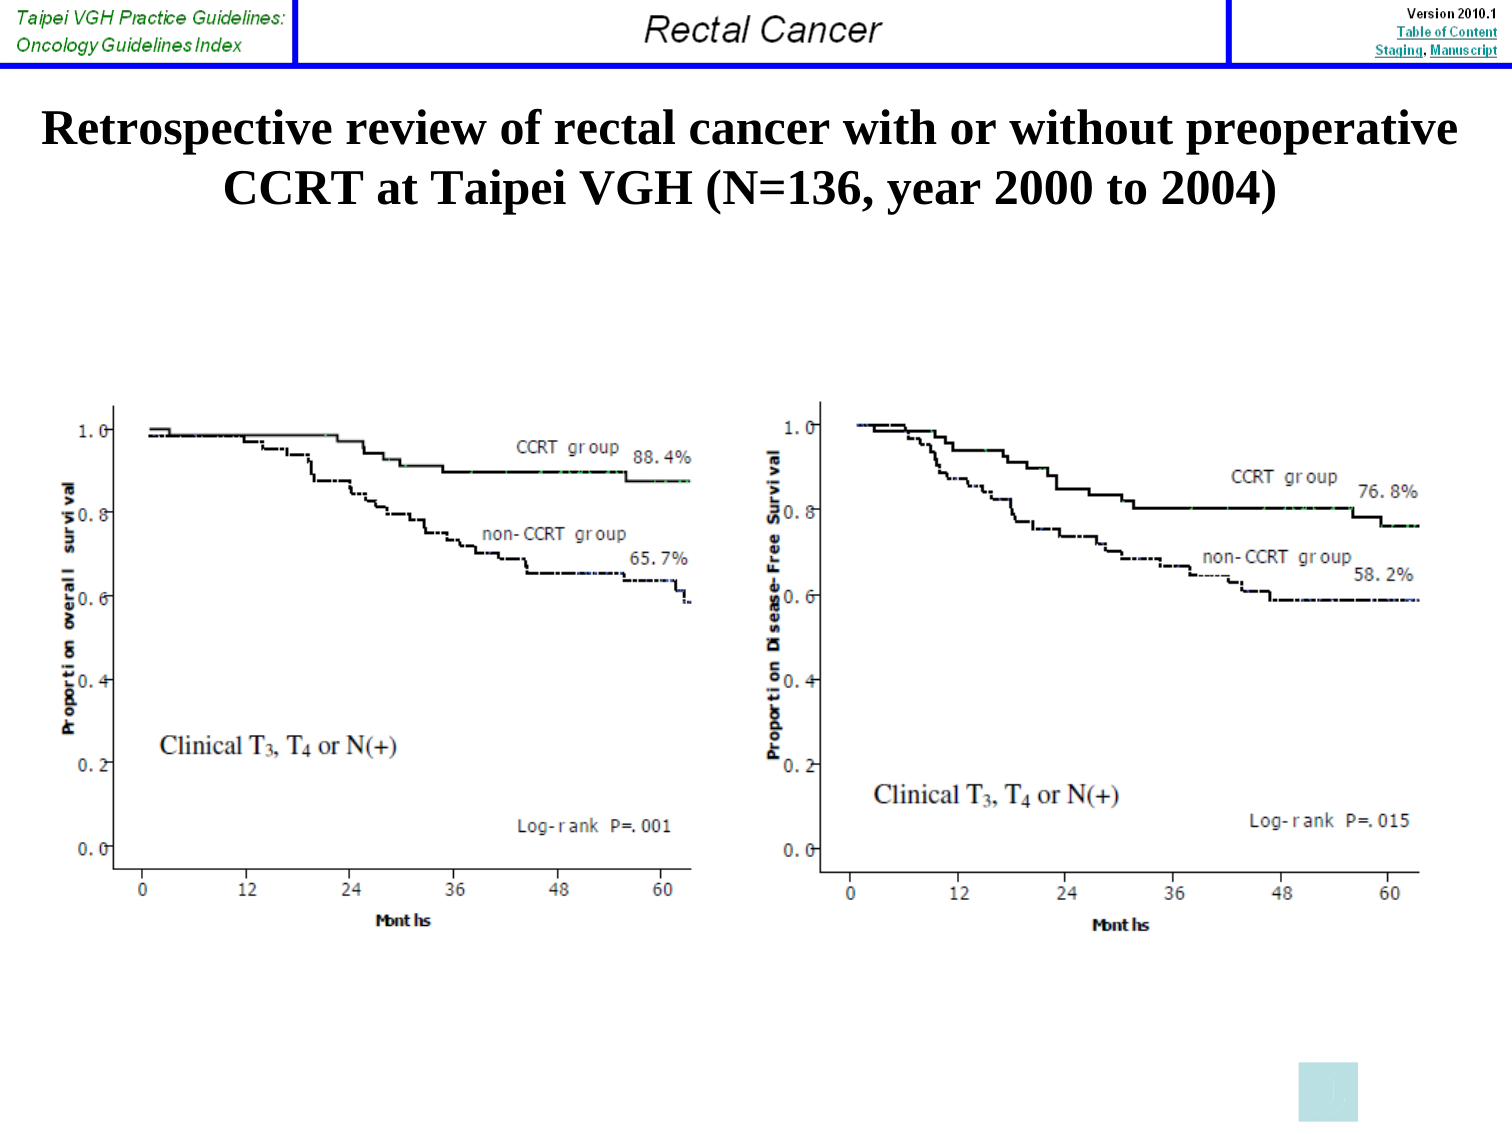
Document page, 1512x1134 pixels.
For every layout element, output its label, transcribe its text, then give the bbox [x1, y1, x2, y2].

picture [50, 387, 713, 938]
title Retrospective review of rectal cancer with or without preoperative CCRT at Taipei VGH (N=136, year 2000 to 2004) [24, 87, 1475, 213]
picture [762, 381, 1436, 943]
